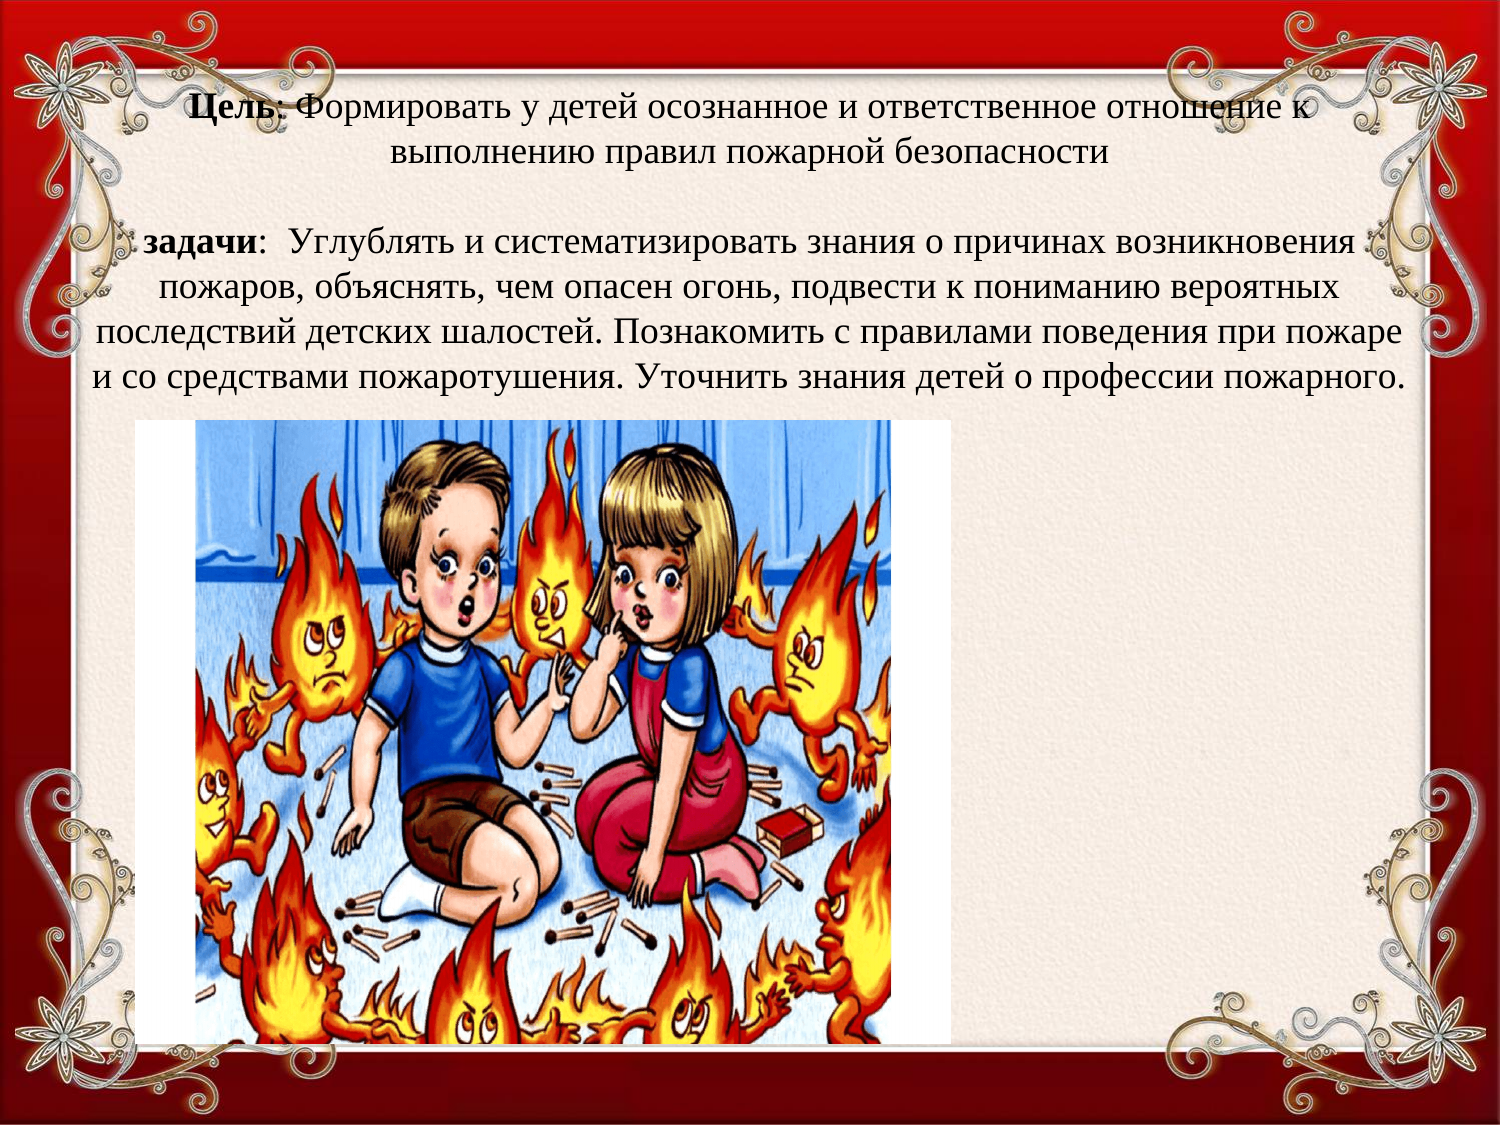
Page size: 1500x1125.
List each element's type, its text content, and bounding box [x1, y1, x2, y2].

picture [135, 420, 951, 1044]
title Цель: Формировать у детей осознанное и ответственное отношение к выполнению правил пожарной безопасности задачи: Углублять и систематизировать знания о причинах возникновения пожаров, объяснять, чем опасен огонь, подвести к пониманию вероятных последствий детских шалостей. Познакомить с правилами поведения при пожаре и со средствами пожаротушения. Уточнить знания детей о профессии пожарного. [75, 45, 1426, 433]
